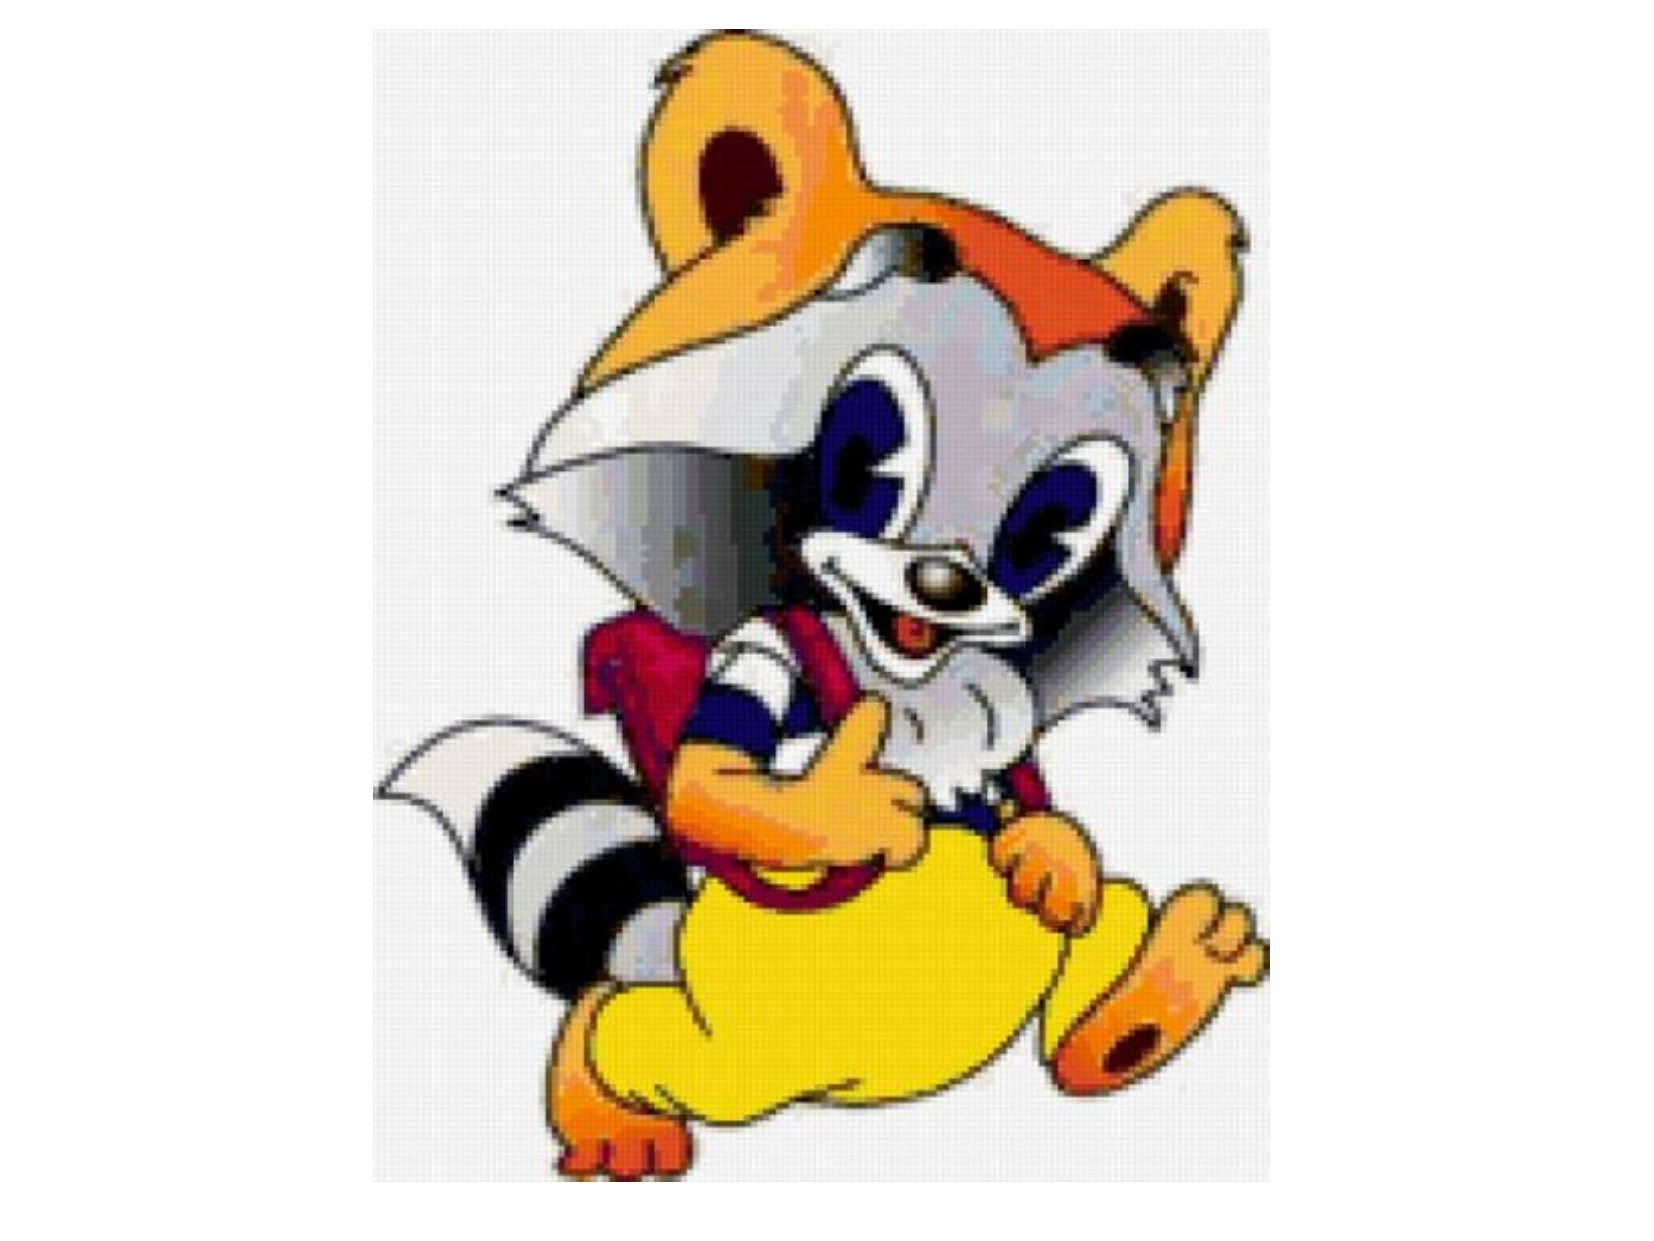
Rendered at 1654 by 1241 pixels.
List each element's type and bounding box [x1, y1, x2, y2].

picture [373, 29, 1270, 1182]
